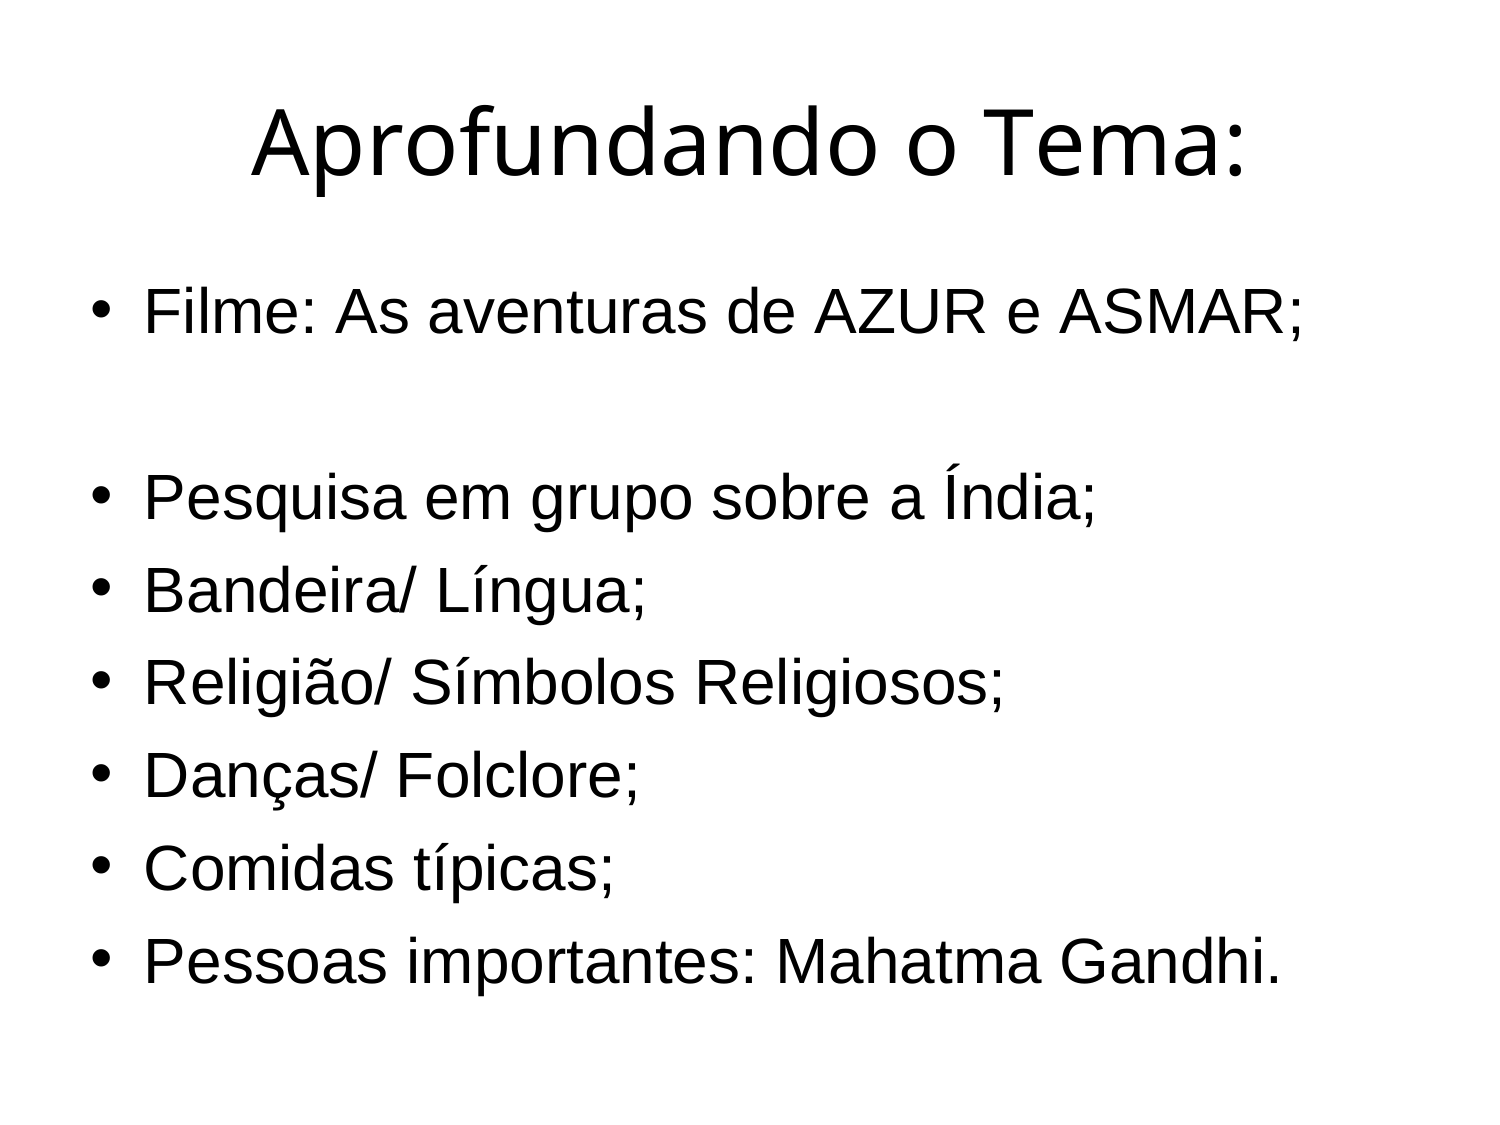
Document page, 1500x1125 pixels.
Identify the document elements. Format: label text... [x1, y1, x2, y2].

title Aprofundando o Tema: [75, 45, 1426, 233]
list Filme: As aventuras de AZUR e ASMAR; Pesquisa em grupo sobre a Índia; Bandeira/ Língua; Religião/ Símbolos Religiosos; Danças/ Folclore; Comidas típicas; Pessoas importantes: Mahatma Gandhi. [75, 262, 1426, 1005]
